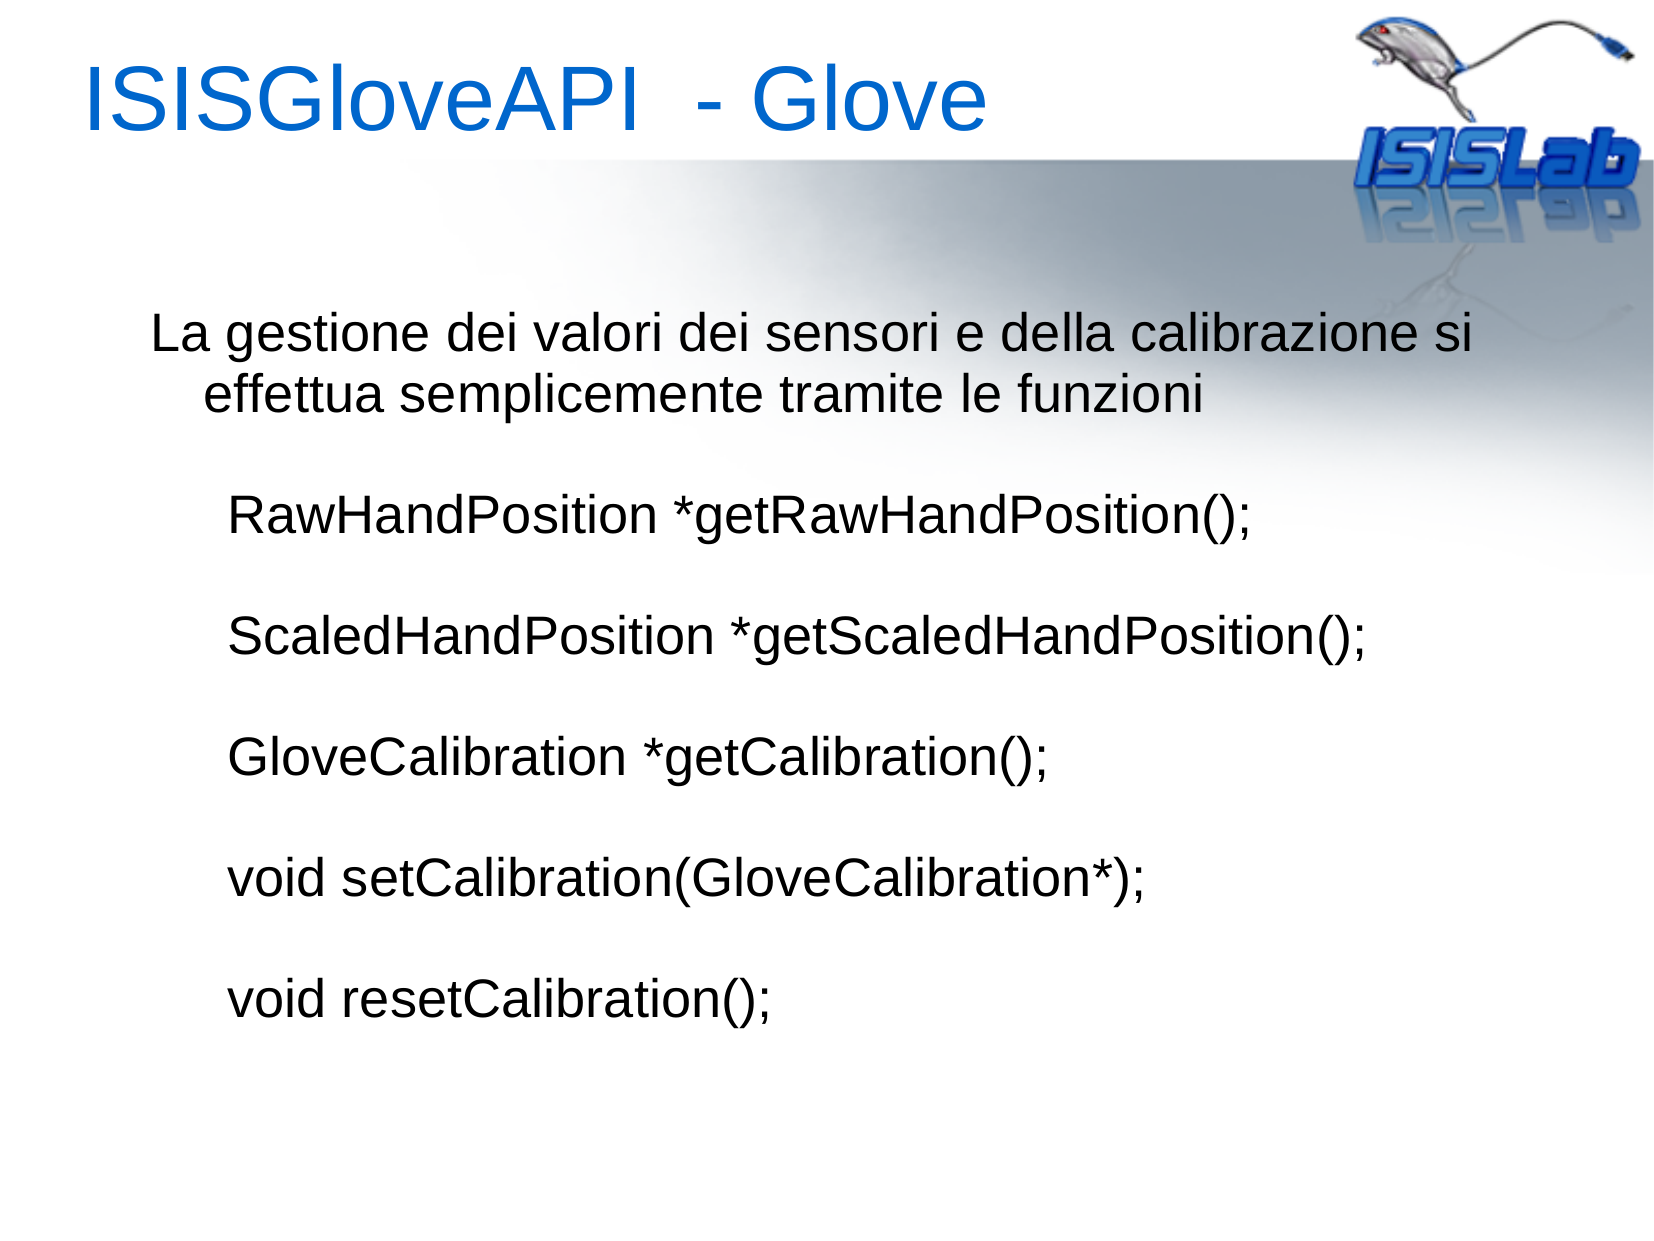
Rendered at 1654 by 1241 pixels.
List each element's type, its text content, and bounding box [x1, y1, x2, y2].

picture [0, 0, 1654, 1241]
title ISISGloveAPI - Glove [82, 47, 1571, 150]
text_box La gestione dei valori dei sensori e della calibrazione si effettua semplicemente tramite le funzioni RawHandPosition *getRawHandPosition(); ScaledHandPosition *getScaledHandPosition(); GloveCalibration *getCalibration(); void setCalibration(GloveCalibration*); void resetCalibration(); [118, 295, 1506, 1093]
